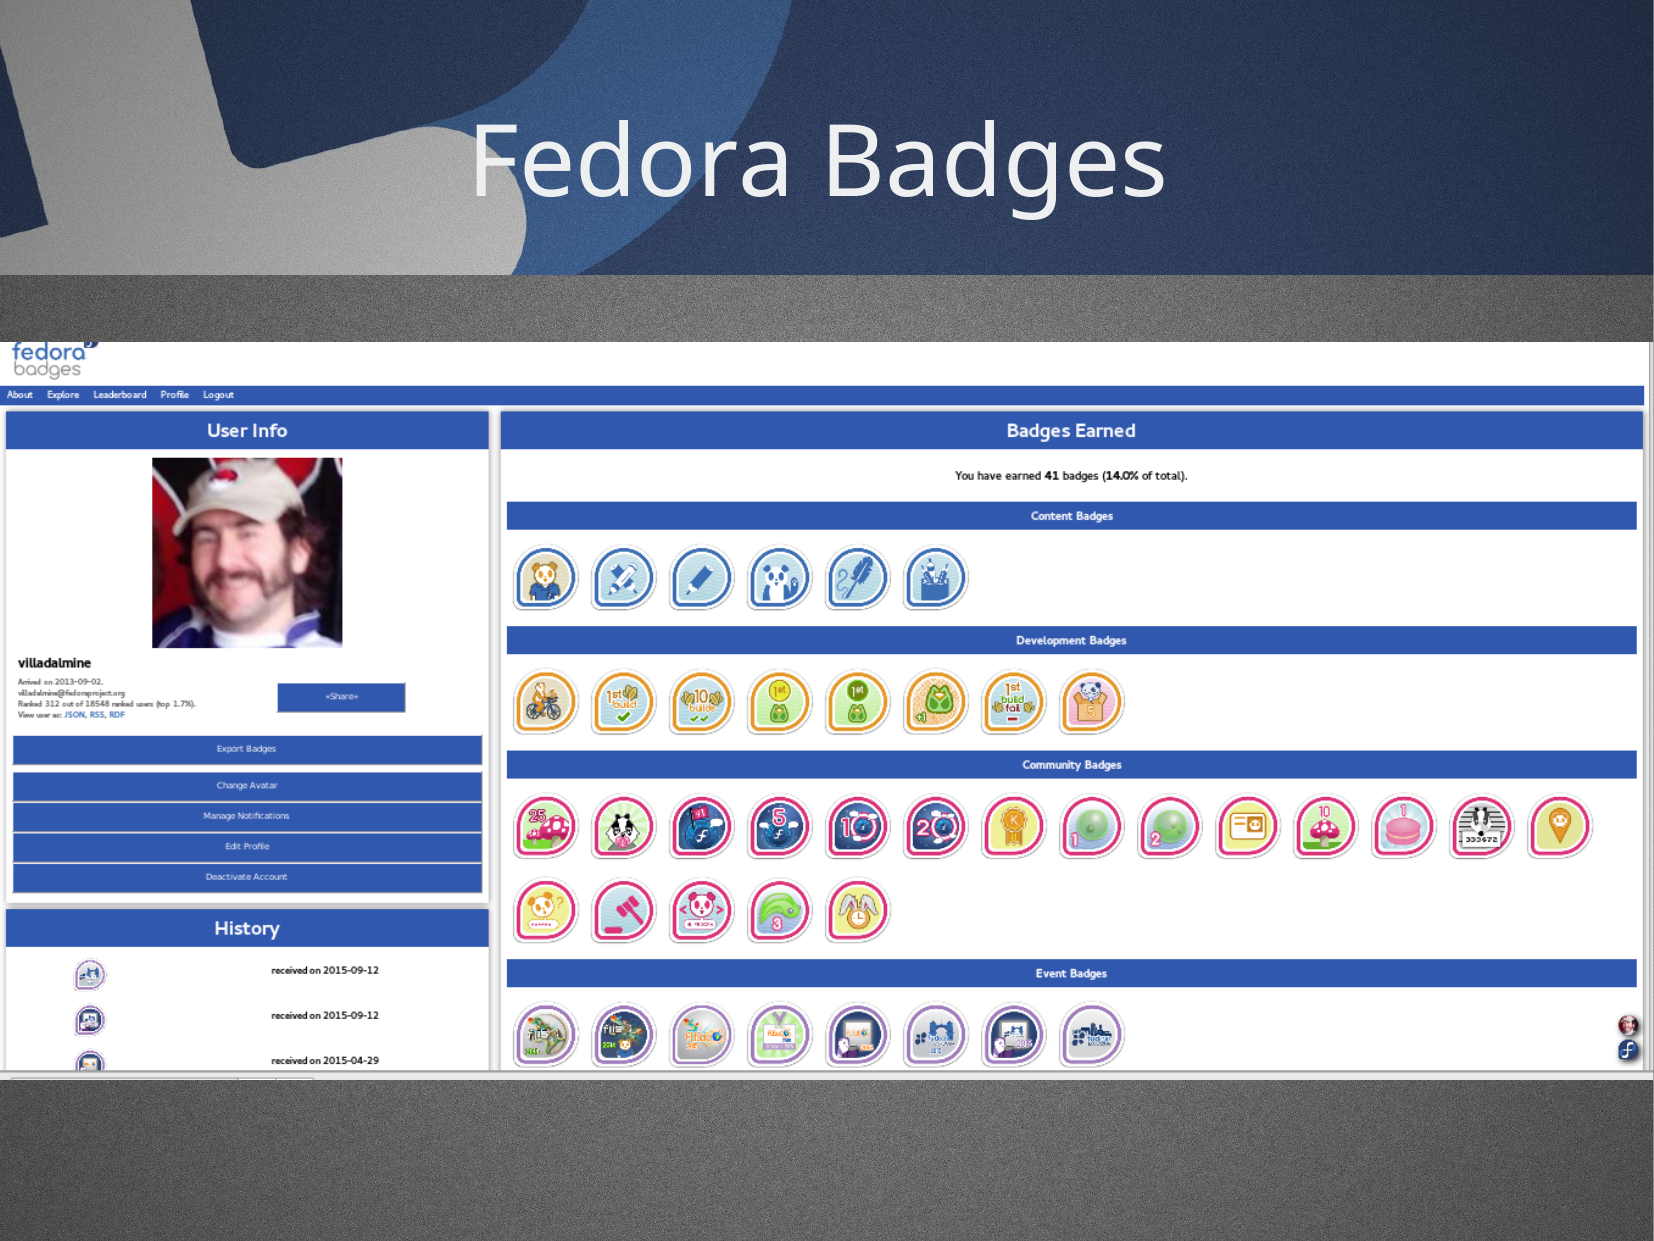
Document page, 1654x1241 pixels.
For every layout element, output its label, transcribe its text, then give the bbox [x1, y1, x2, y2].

text_box Fedora Badges [60, 58, 1577, 266]
picture [0, 0, 1654, 1241]
